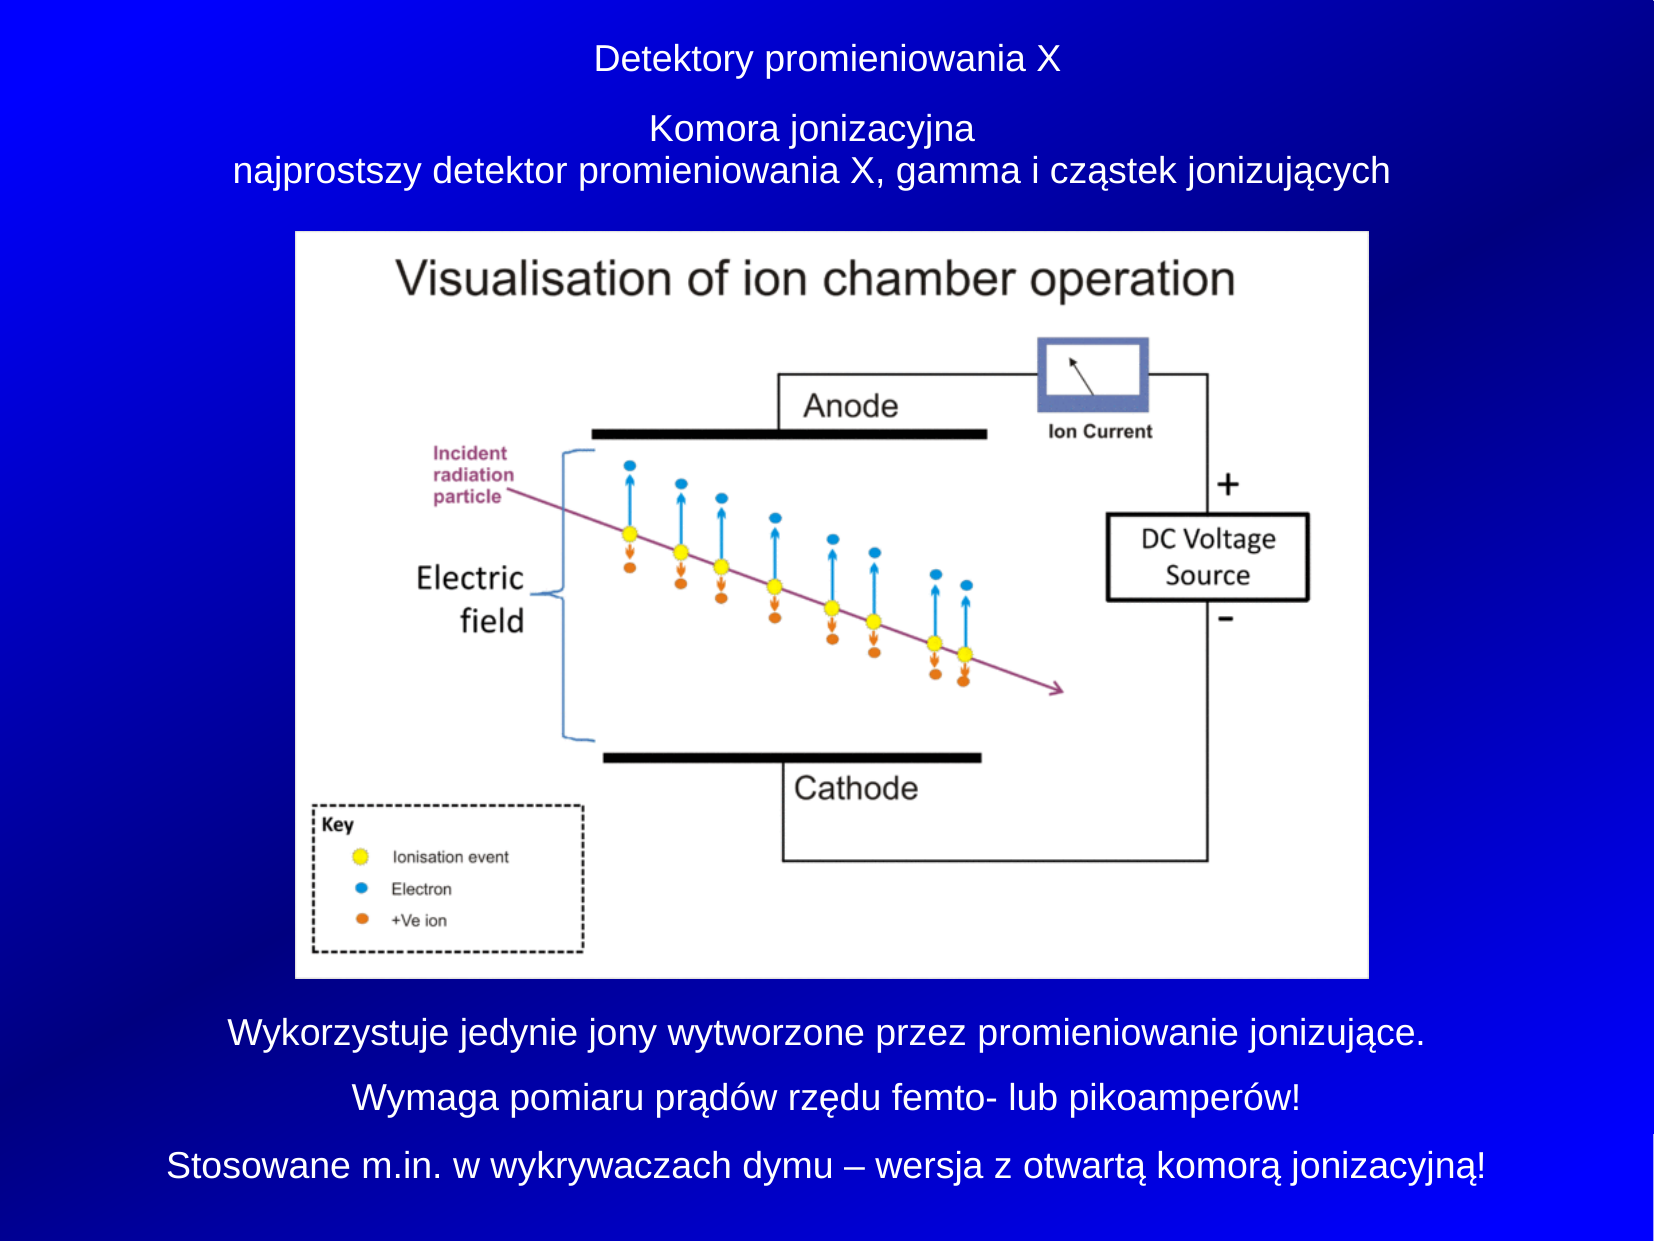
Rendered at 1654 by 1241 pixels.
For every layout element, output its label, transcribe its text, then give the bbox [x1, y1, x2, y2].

text_box Detektory promieniowania X [578, 29, 1077, 87]
text_box Wymaga pomiaru prądów rzędu femto- lub pikoamperów! [336, 1068, 1317, 1126]
text_box Stosowane m.in. w wykrywaczach dymu – wersja z otwartą komorą jonizacyjną! [151, 1137, 1503, 1194]
text_box Wykorzystuje jedynie jony wytworzone przez promieniowanie jonizujące. [212, 1003, 1442, 1061]
text_box Komora jonizacyjna najprostszy detektor promieniowania X, gamma i cząstek jonizujących [217, 100, 1407, 200]
picture [295, 231, 1369, 979]
